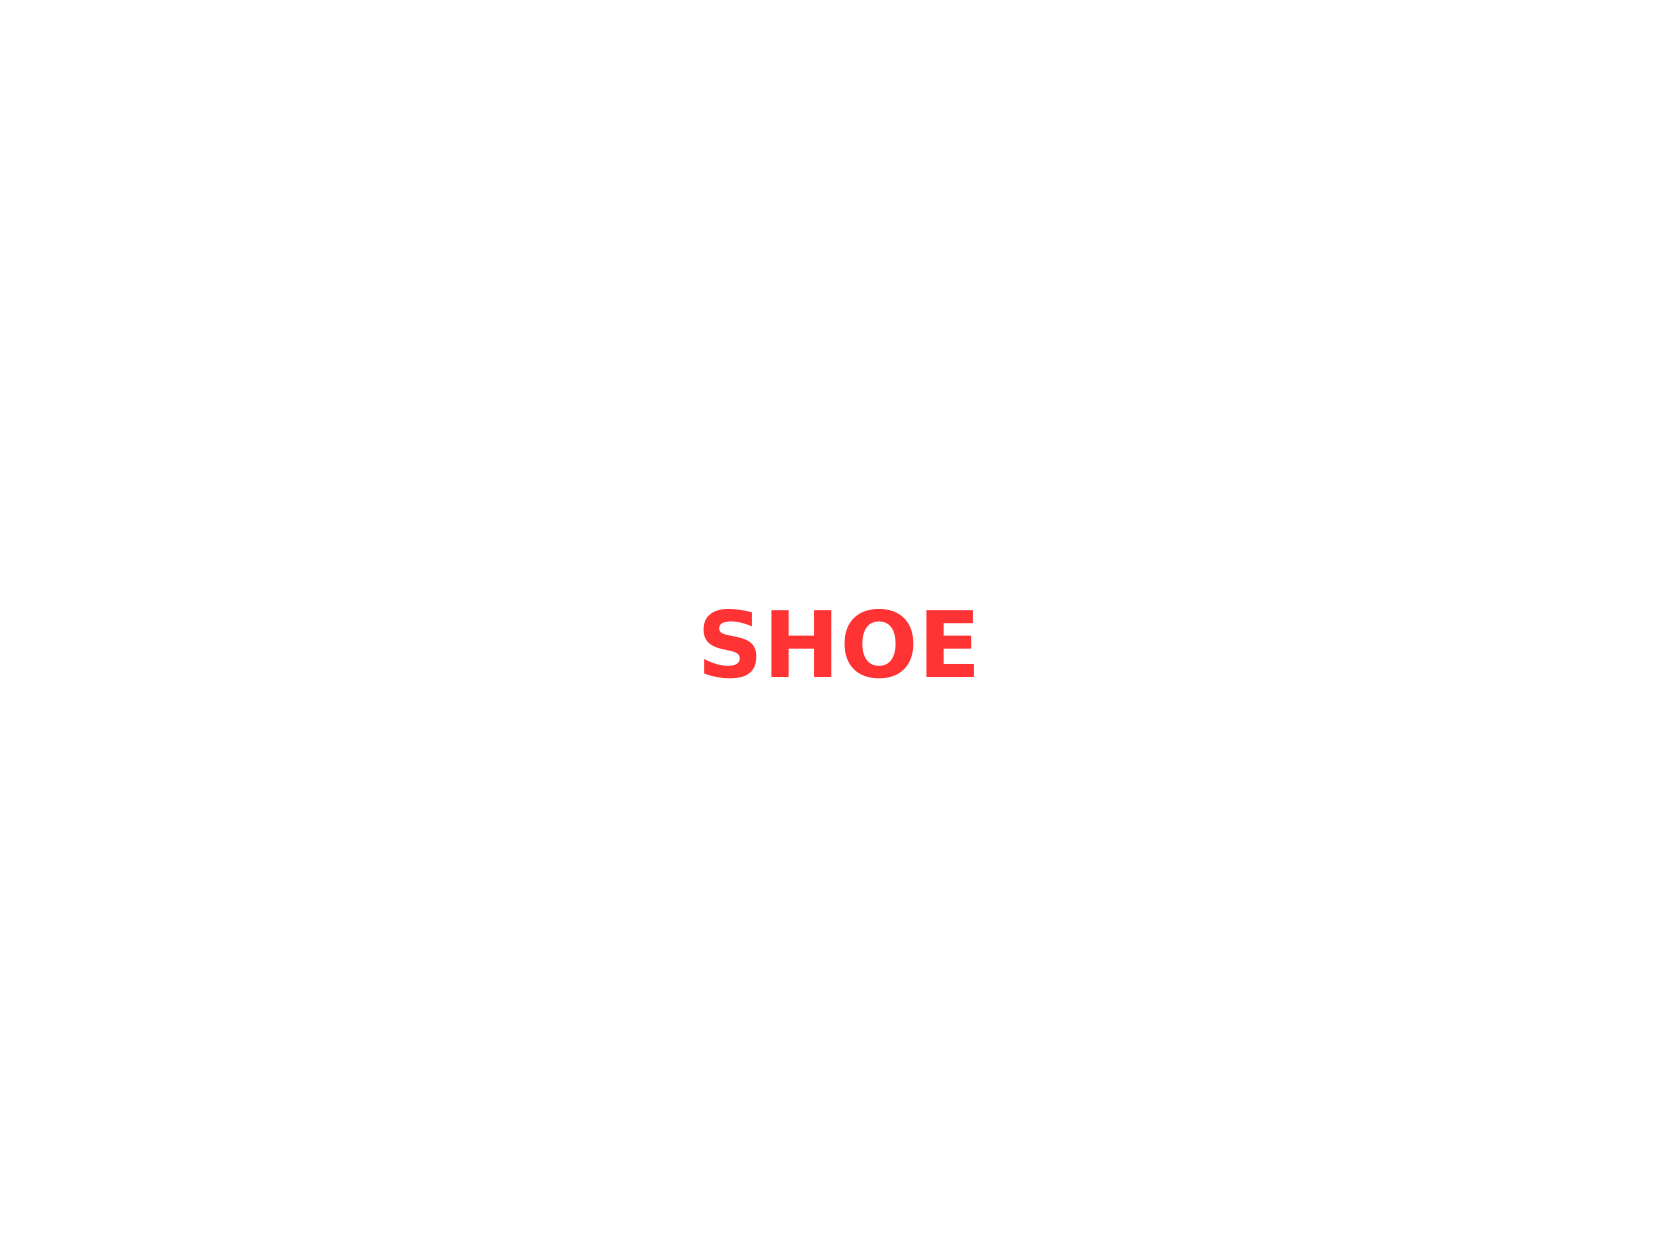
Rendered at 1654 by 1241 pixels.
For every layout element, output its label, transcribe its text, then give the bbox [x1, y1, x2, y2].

subtitle SHOE [82, 273, 1565, 1126]
